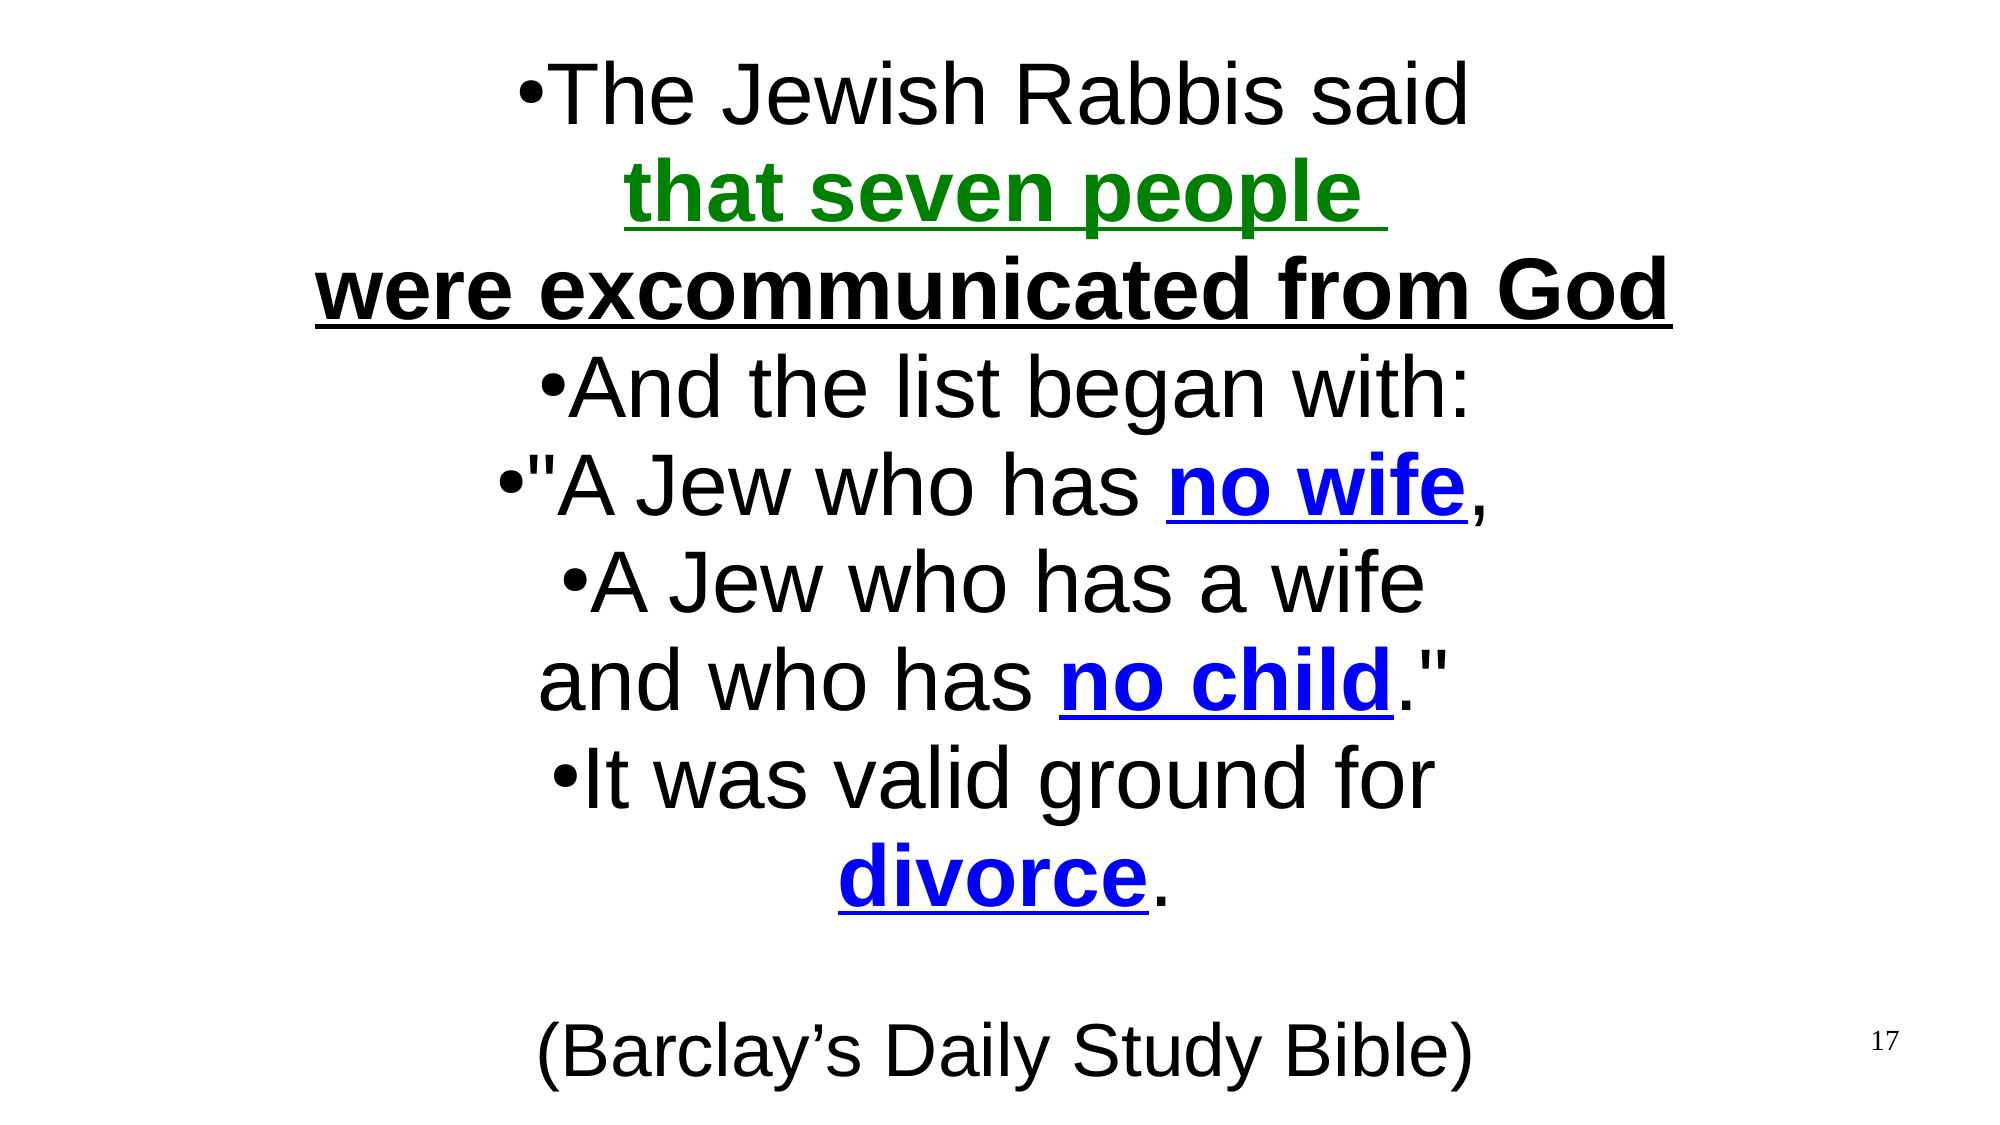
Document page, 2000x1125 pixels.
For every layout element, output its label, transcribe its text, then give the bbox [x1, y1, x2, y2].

text_box The Jewish Rabbis said that seven people were excommunicated from God And the list began with: "A Jew who has no wife, A Jew who has a wife and who has no child." It was valid ground for divorce. (Barclay’s Daily Study Bible) [22, 37, 1990, 1100]
